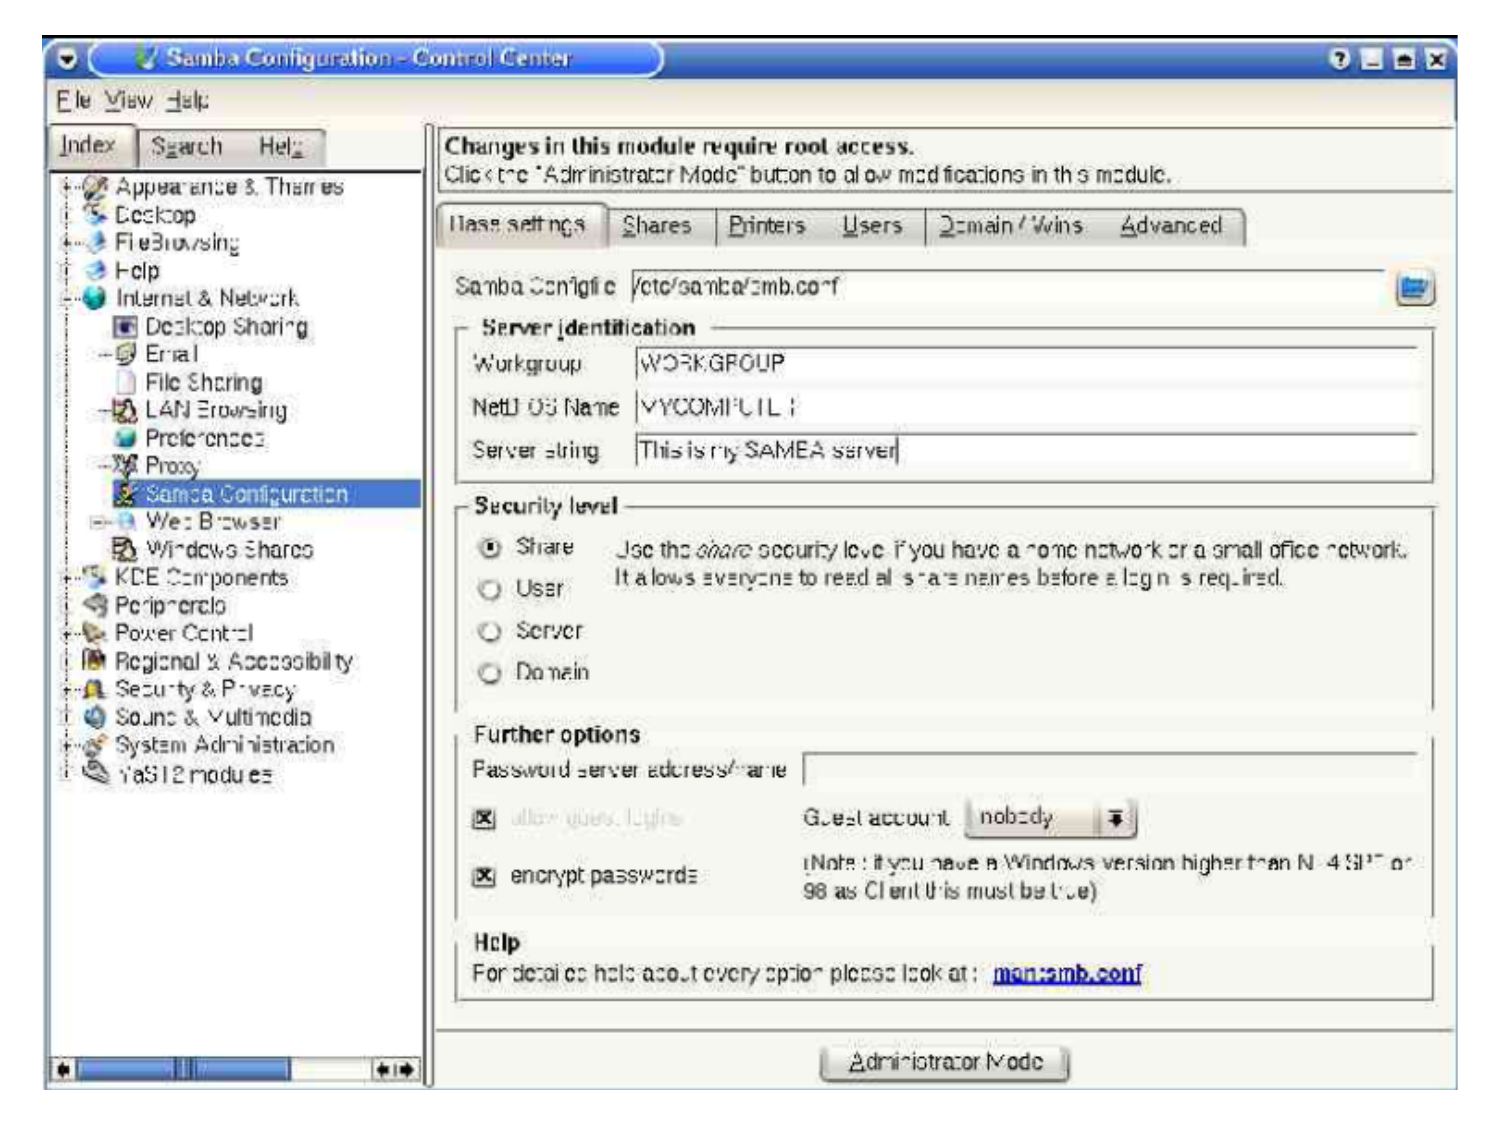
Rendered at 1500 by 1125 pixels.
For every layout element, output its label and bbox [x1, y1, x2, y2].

picture [42, 35, 1458, 1090]
